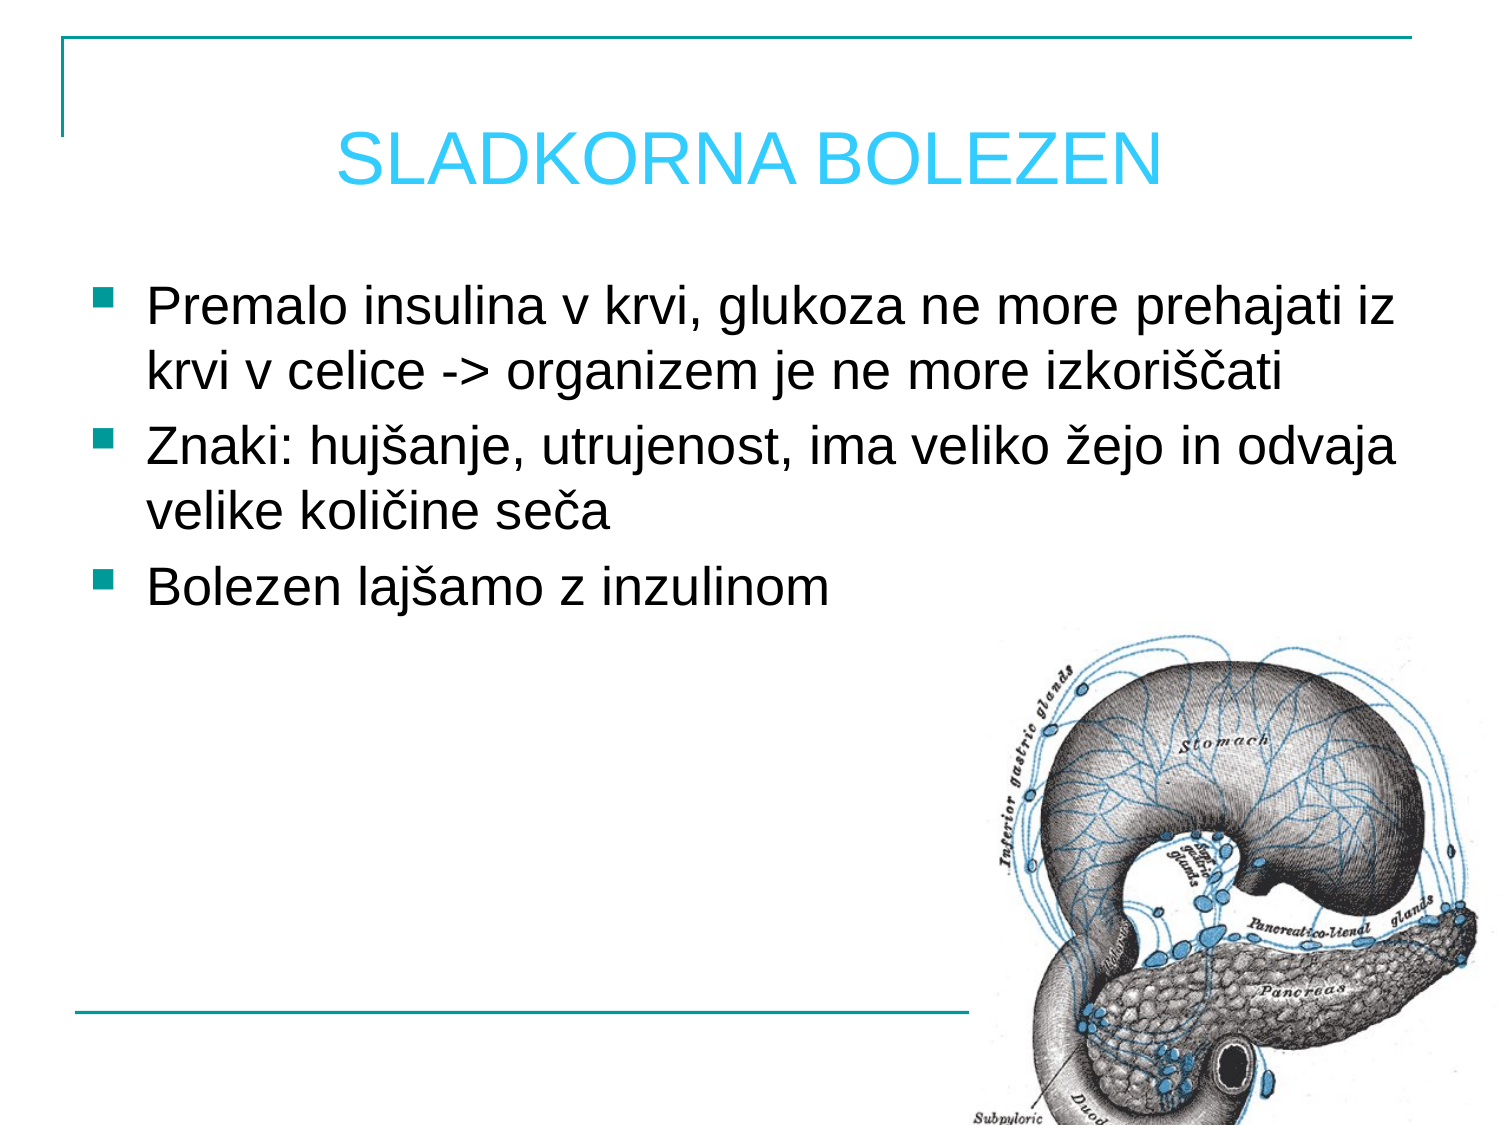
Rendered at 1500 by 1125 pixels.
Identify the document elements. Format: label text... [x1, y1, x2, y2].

picture [969, 621, 1500, 1125]
list Premalo insulina v krvi, glukoza ne more prehajati iz krvi v celice -> organizem je ne more izkoriščati Znaki: hujšanje, utrujenost, ima veliko žejo in odvaja velike količine seča Bolezen lajšamo z inzulinom [75, 262, 1425, 1006]
text_box SLADKORNA BOLEZEN [159, 101, 1341, 256]
